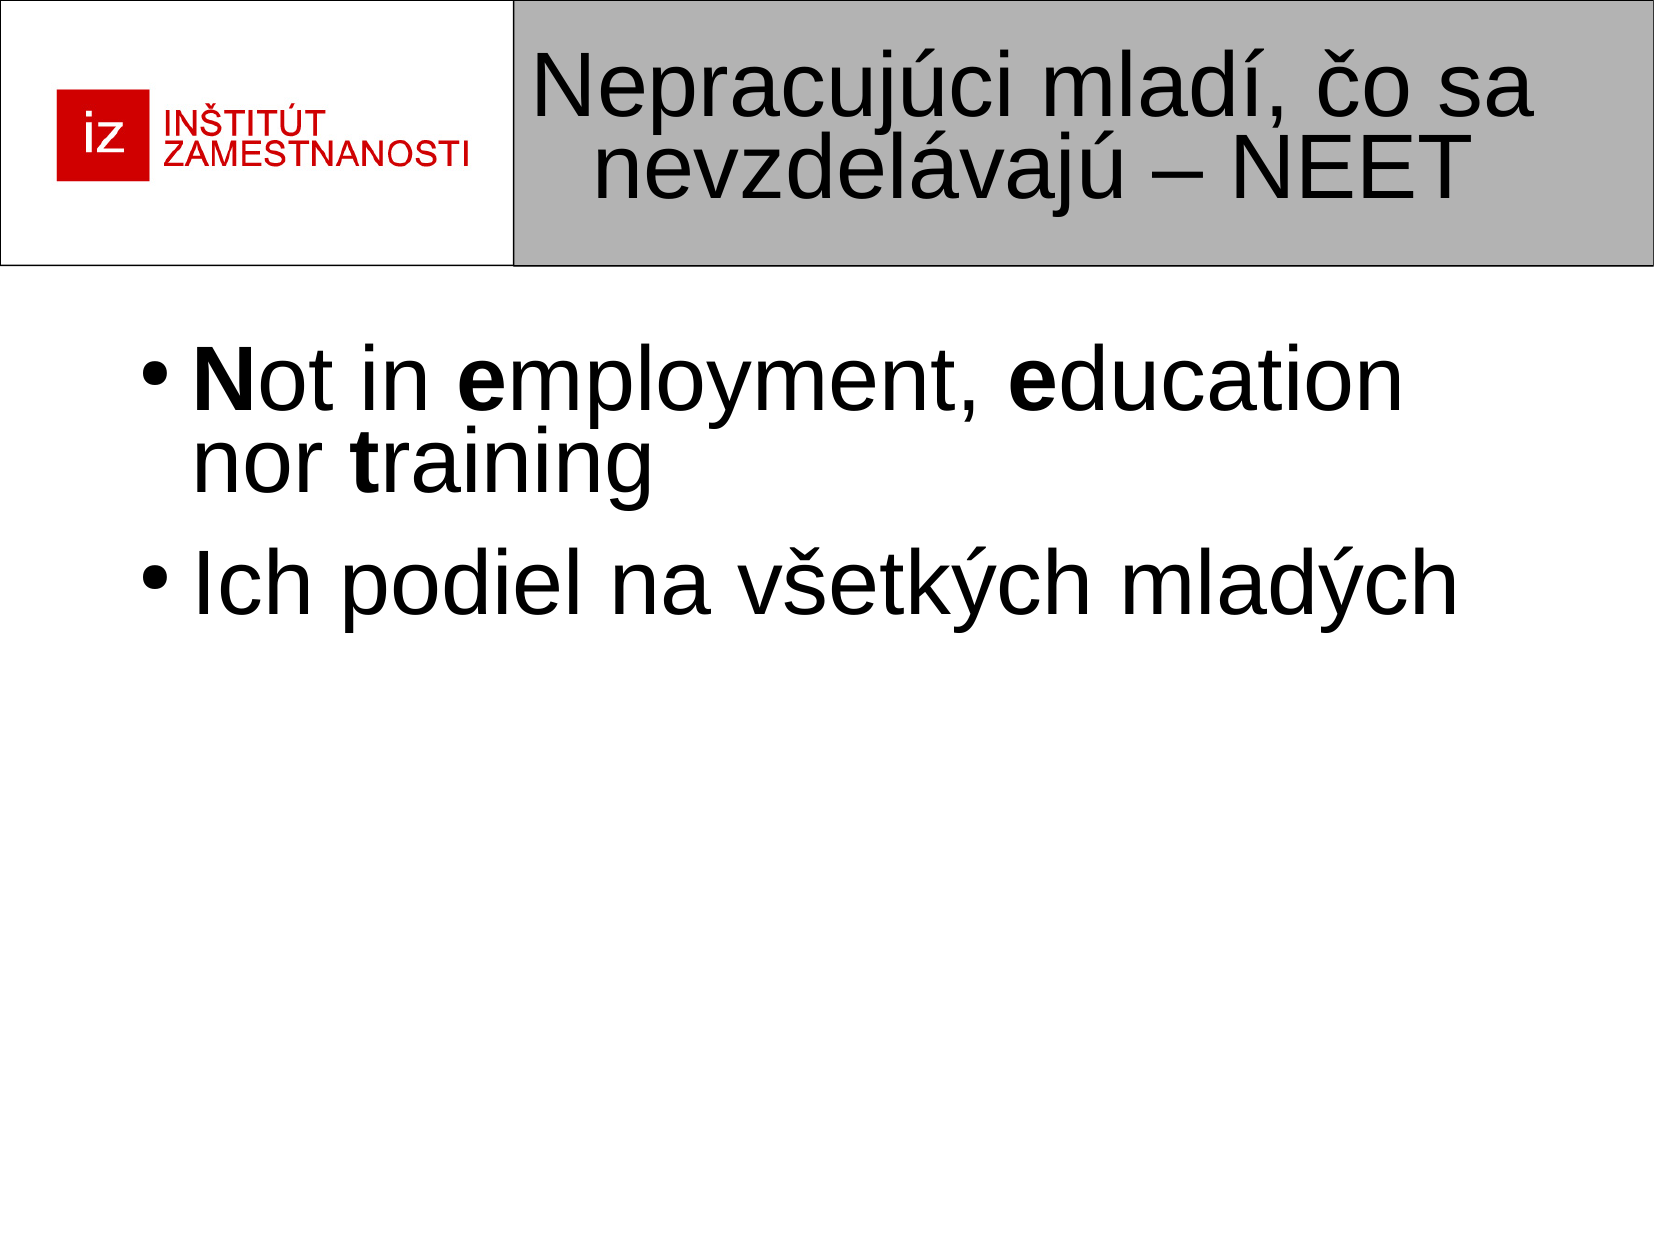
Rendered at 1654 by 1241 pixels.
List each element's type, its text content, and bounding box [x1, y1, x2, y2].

title Nepracujúci mladí, čo sa nevzdelávajú – NEET [501, 37, 1565, 229]
picture [5, 8, 512, 257]
list Not in employment, education nor training Ich podiel na všetkých mladých [121, 344, 1533, 1112]
